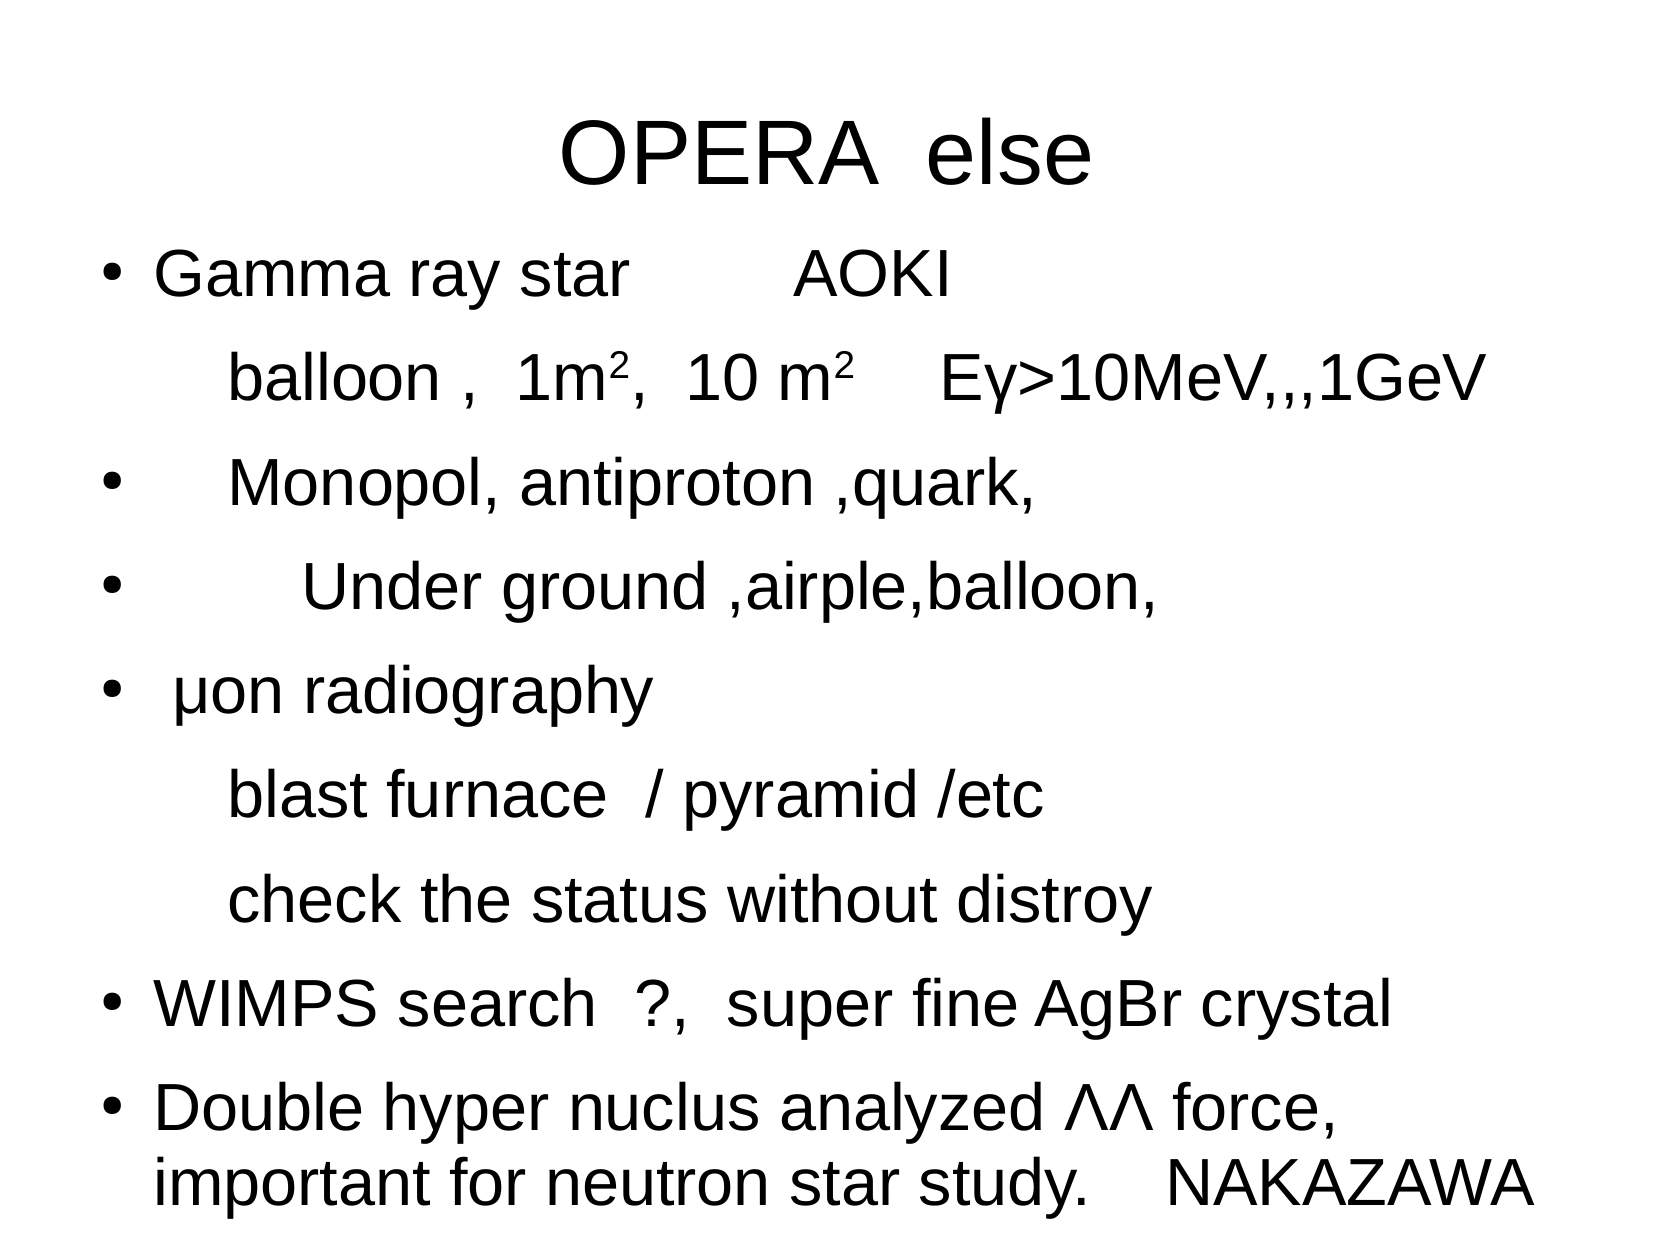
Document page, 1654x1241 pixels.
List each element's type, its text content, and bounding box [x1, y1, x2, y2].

title OPERA else [82, 49, 1571, 236]
list Gamma ray star AOKI balloon , 1m2, 10 m2 Eγ>10MeV,,,1GeV Monopol, antiproton ,quark, Under ground ,airple,balloon, μon radiography blast furnace / pyramid /etc check the status without distroy WIMPS search ?, super fine AgBr crystal Double hyper nuclus analyzed ΛΛ force, important for neutron star study. NAKAZAWA [82, 236, 1571, 1241]
